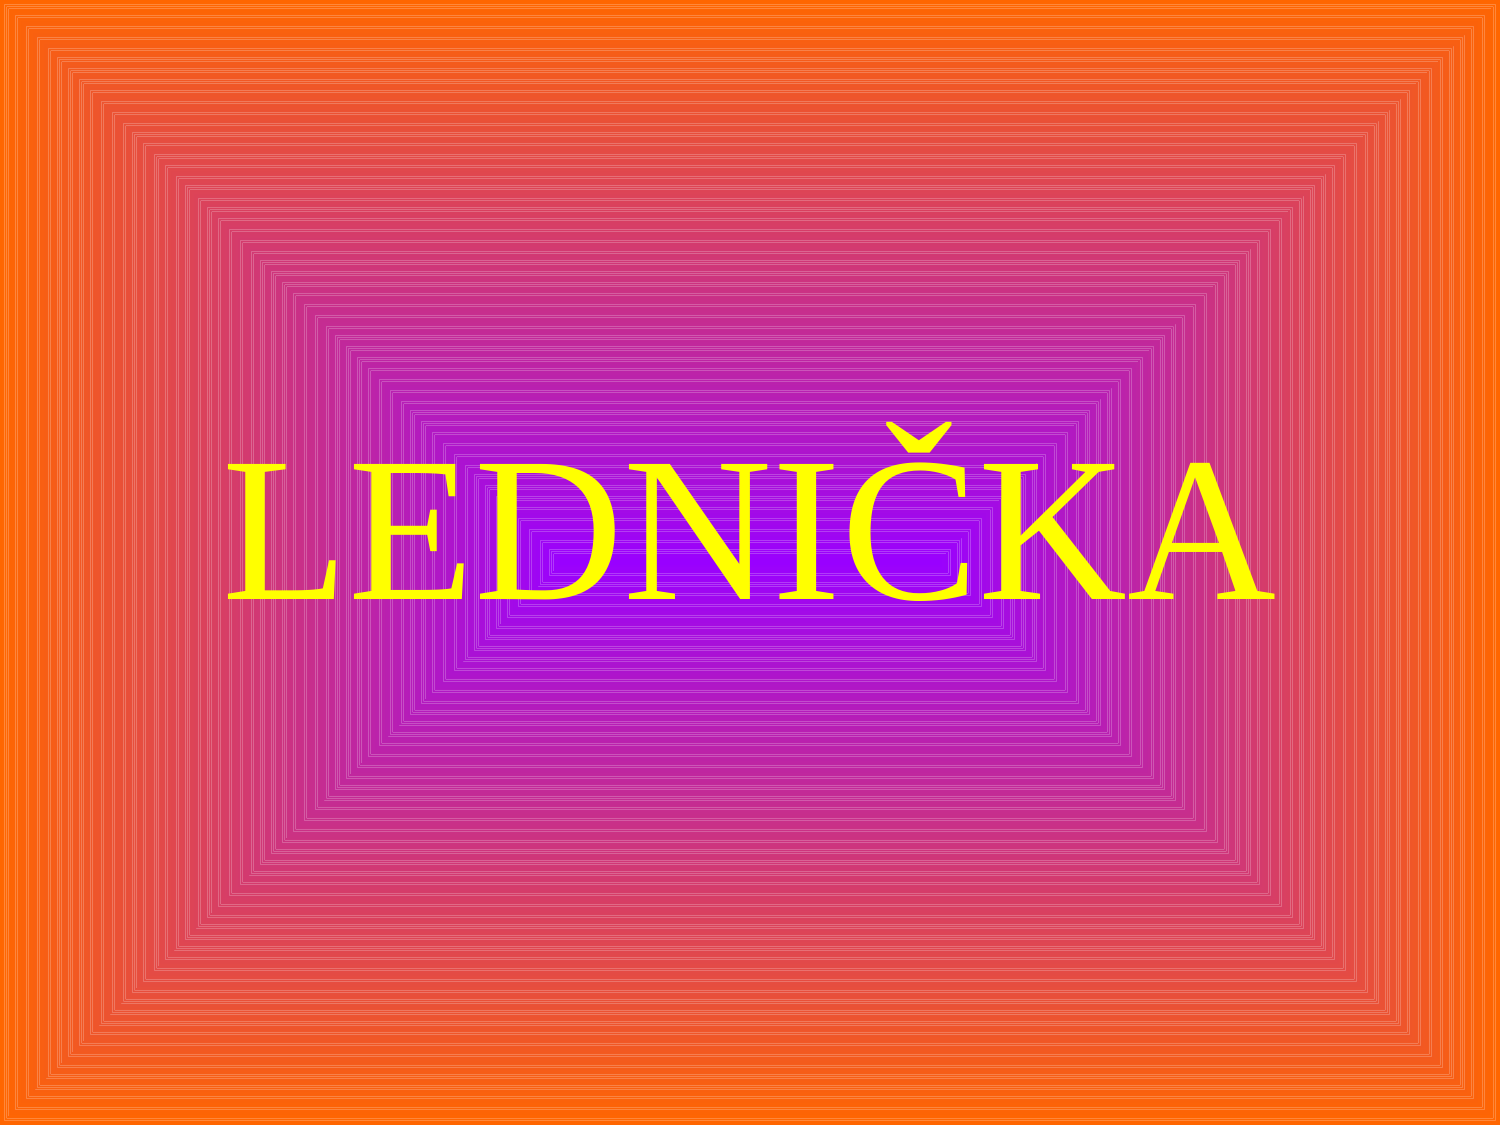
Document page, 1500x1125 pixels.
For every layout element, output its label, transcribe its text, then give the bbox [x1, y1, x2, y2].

text_box LEDNIČKA [0, 385, 1500, 649]
